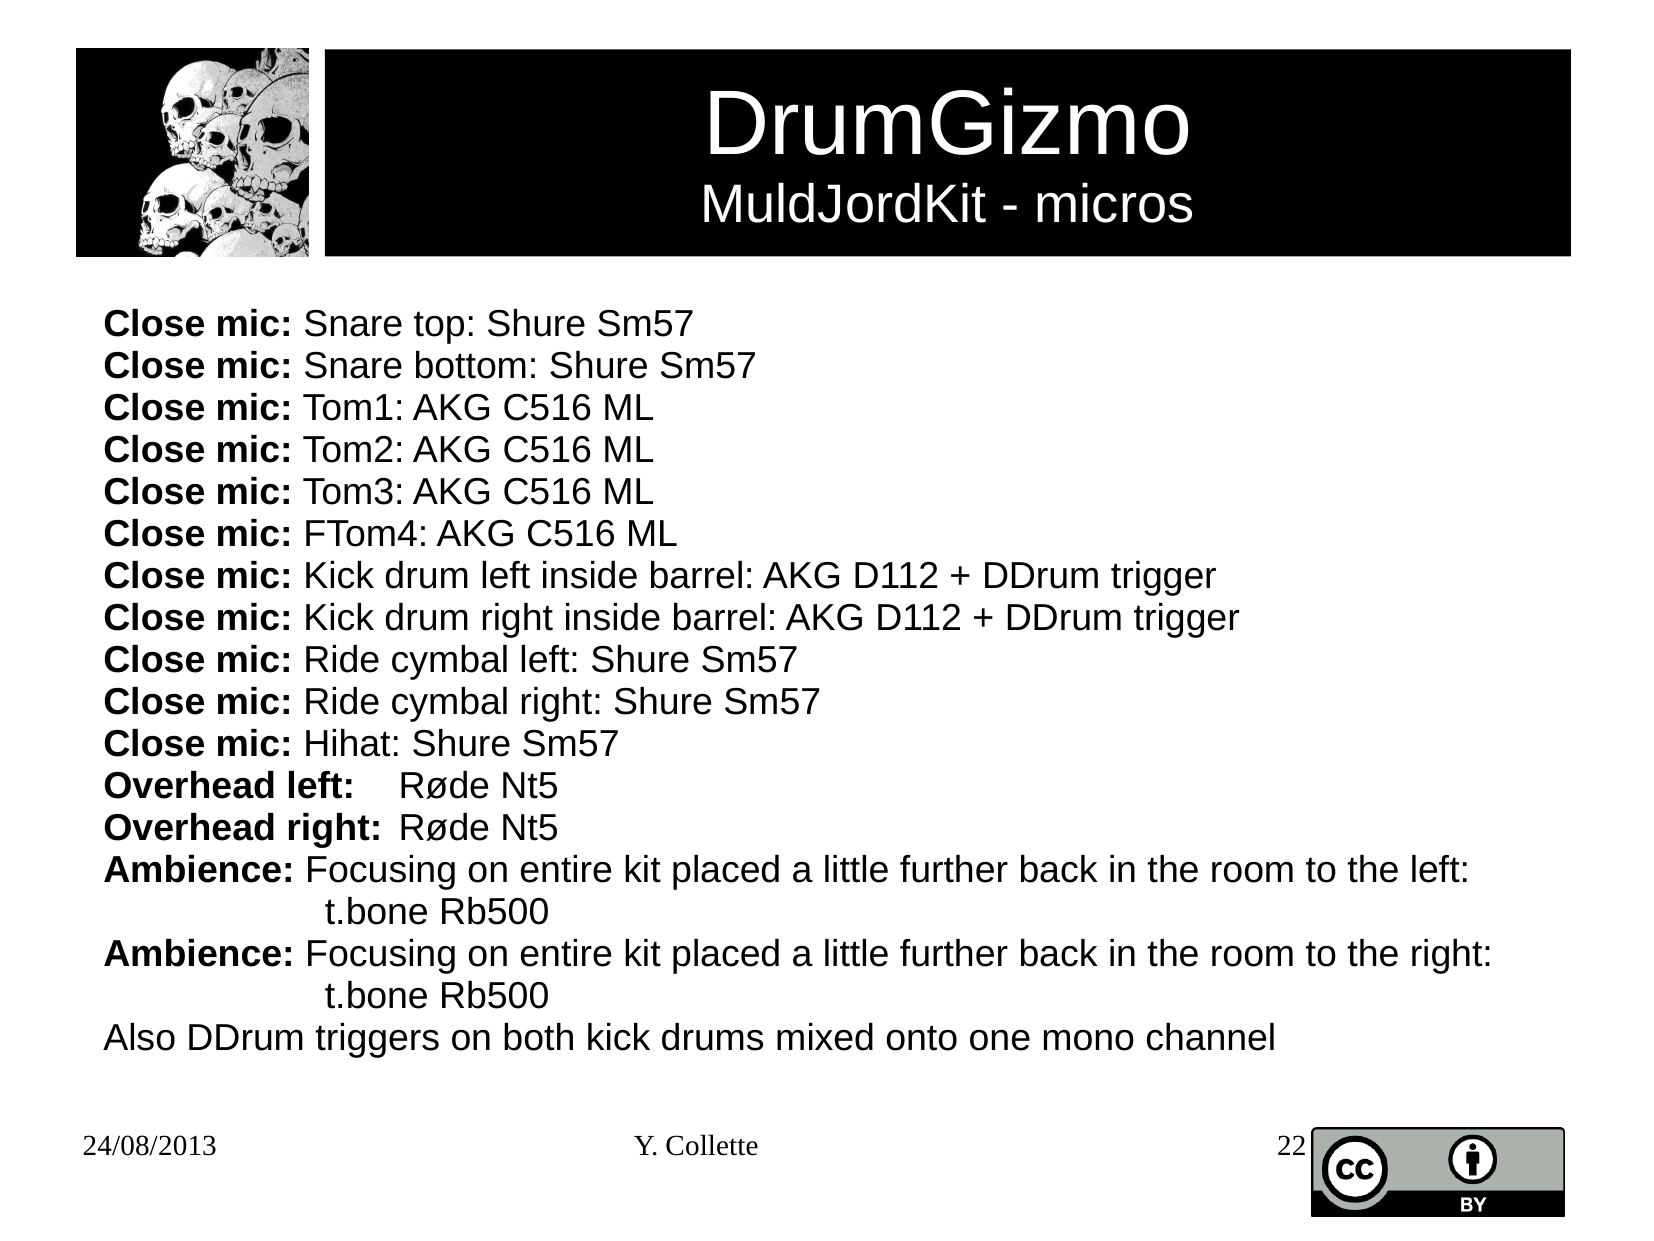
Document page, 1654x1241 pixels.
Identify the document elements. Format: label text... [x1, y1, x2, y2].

picture [76, 48, 309, 257]
text_box Close mic: Snare top: Shure Sm57 Close mic: Snare bottom: Shure Sm57 Close mic: Tom1: AKG C516 ML Close mic: Tom2: AKG C516 ML Close mic: Tom3: AKG C516 ML Close mic: FTom4: AKG C516 ML Close mic: Kick drum left inside barrel: AKG D112 + DDrum trigger Close mic: Kick drum right inside barrel: AKG D112 + DDrum trigger Close mic: Ride cymbal left: Shure Sm57 Close mic: Ride cymbal right: Shure Sm57 Close mic: Hihat: Shure Sm57 Overhead left: Røde Nt5 Overhead right: Røde Nt5 Ambience: Focusing on entire kit placed a little further back in the room to the left: t.bone Rb500 Ambience: Focusing on entire kit placed a little further back in the room to the right: t.bone Rb500 Also DDrum triggers on both kick drums mixed onto one mono channel [88, 295, 1530, 1087]
title DrumGizmo MuldJordKit - micros [324, 49, 1571, 257]
picture [1311, 1127, 1565, 1217]
